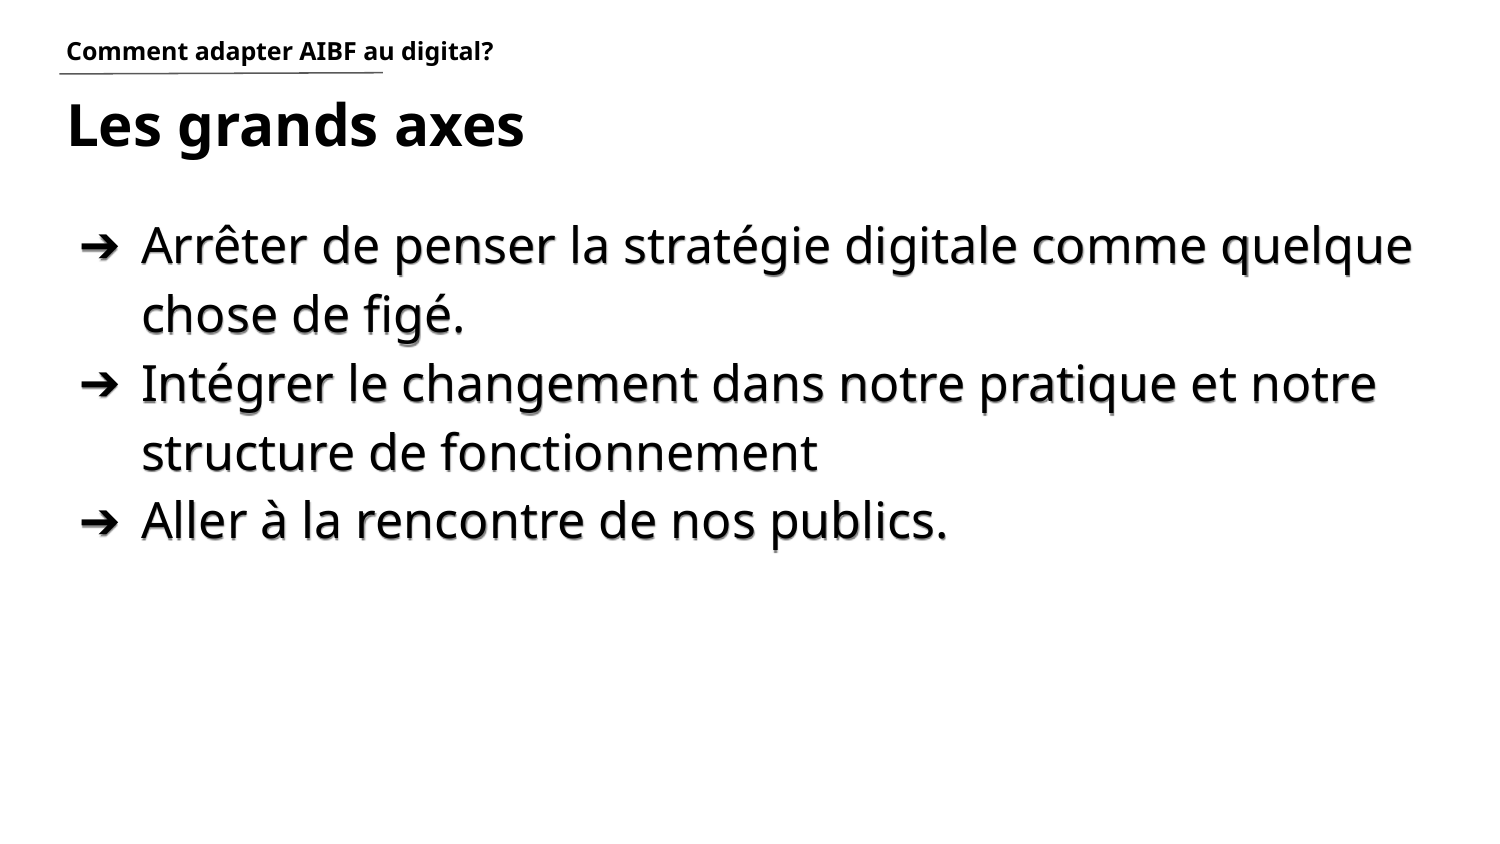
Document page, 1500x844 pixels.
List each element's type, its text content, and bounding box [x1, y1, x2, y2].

text_box Comment adapter AIBF au digital? [51, 20, 542, 73]
list Arrêter de penser la stratégie digitale comme quelque chose de figé. Intégrer le changement dans notre pratique et notre structure de fonctionnement Aller à la rencontre de nos publics. [51, 189, 1449, 750]
title Les grands axes [51, 72, 1449, 167]
